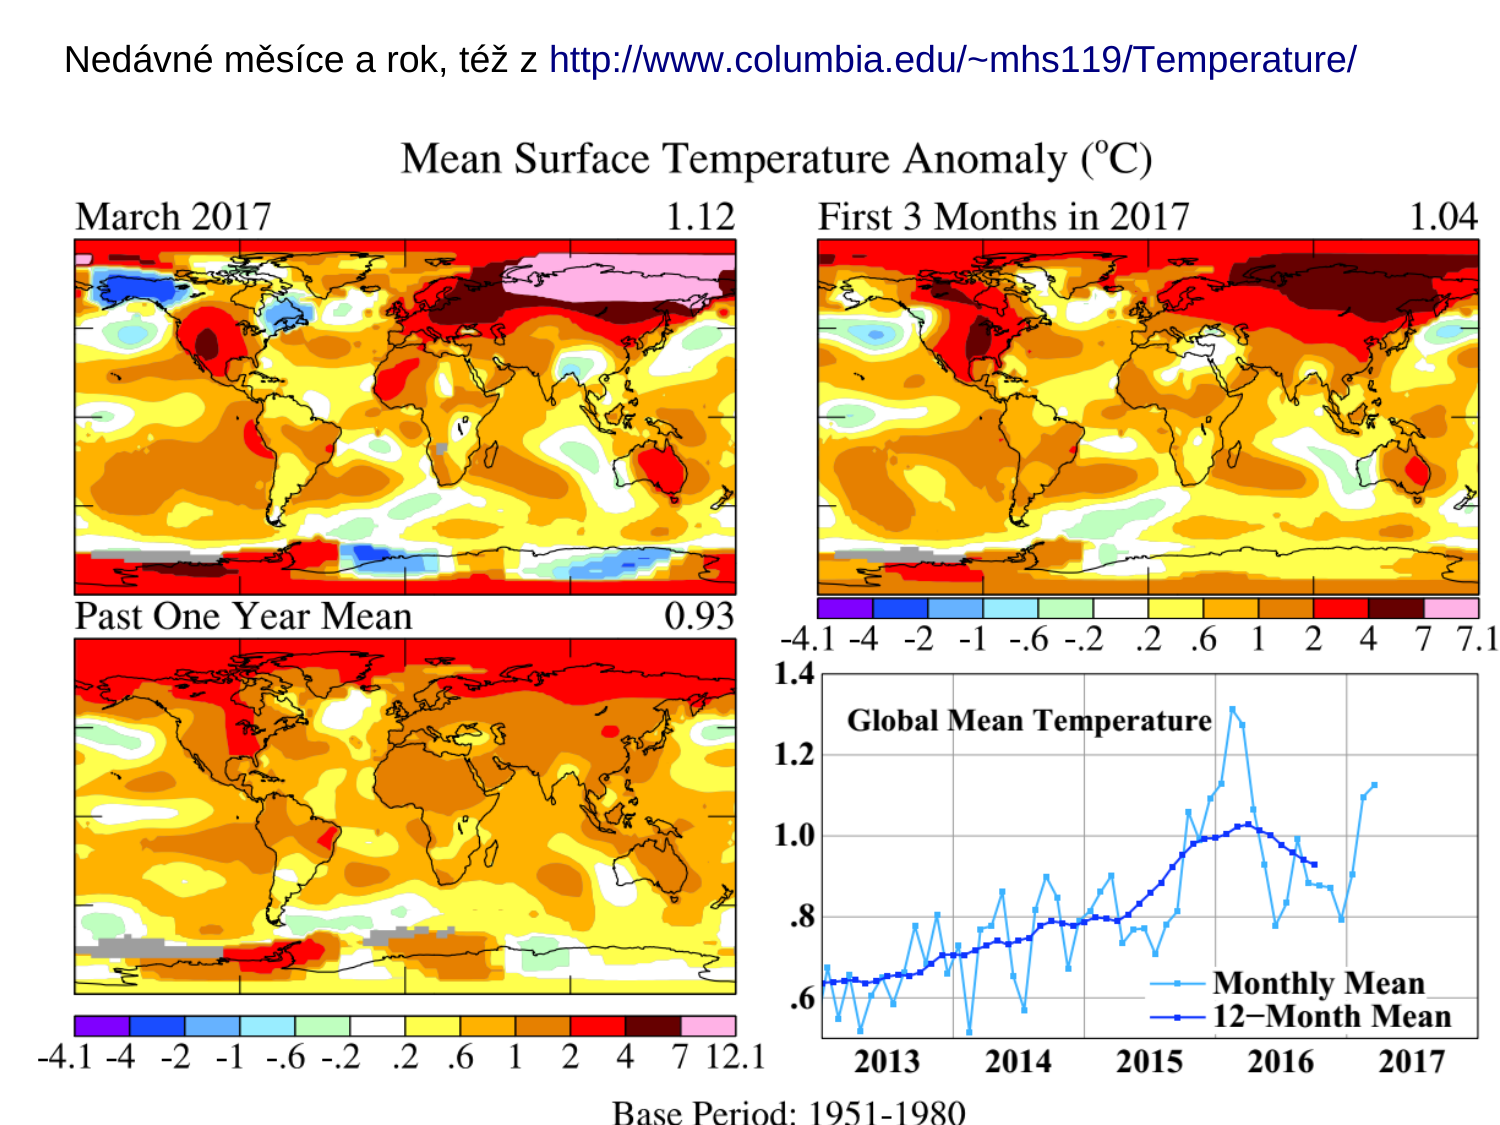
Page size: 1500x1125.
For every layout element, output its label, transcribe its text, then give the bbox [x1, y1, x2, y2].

title Nedávné měsíce a rok, též z http://www.columbia.edu/~mhs119/Temperature/ [50, 0, 1383, 106]
picture [15, 106, 1500, 1125]
